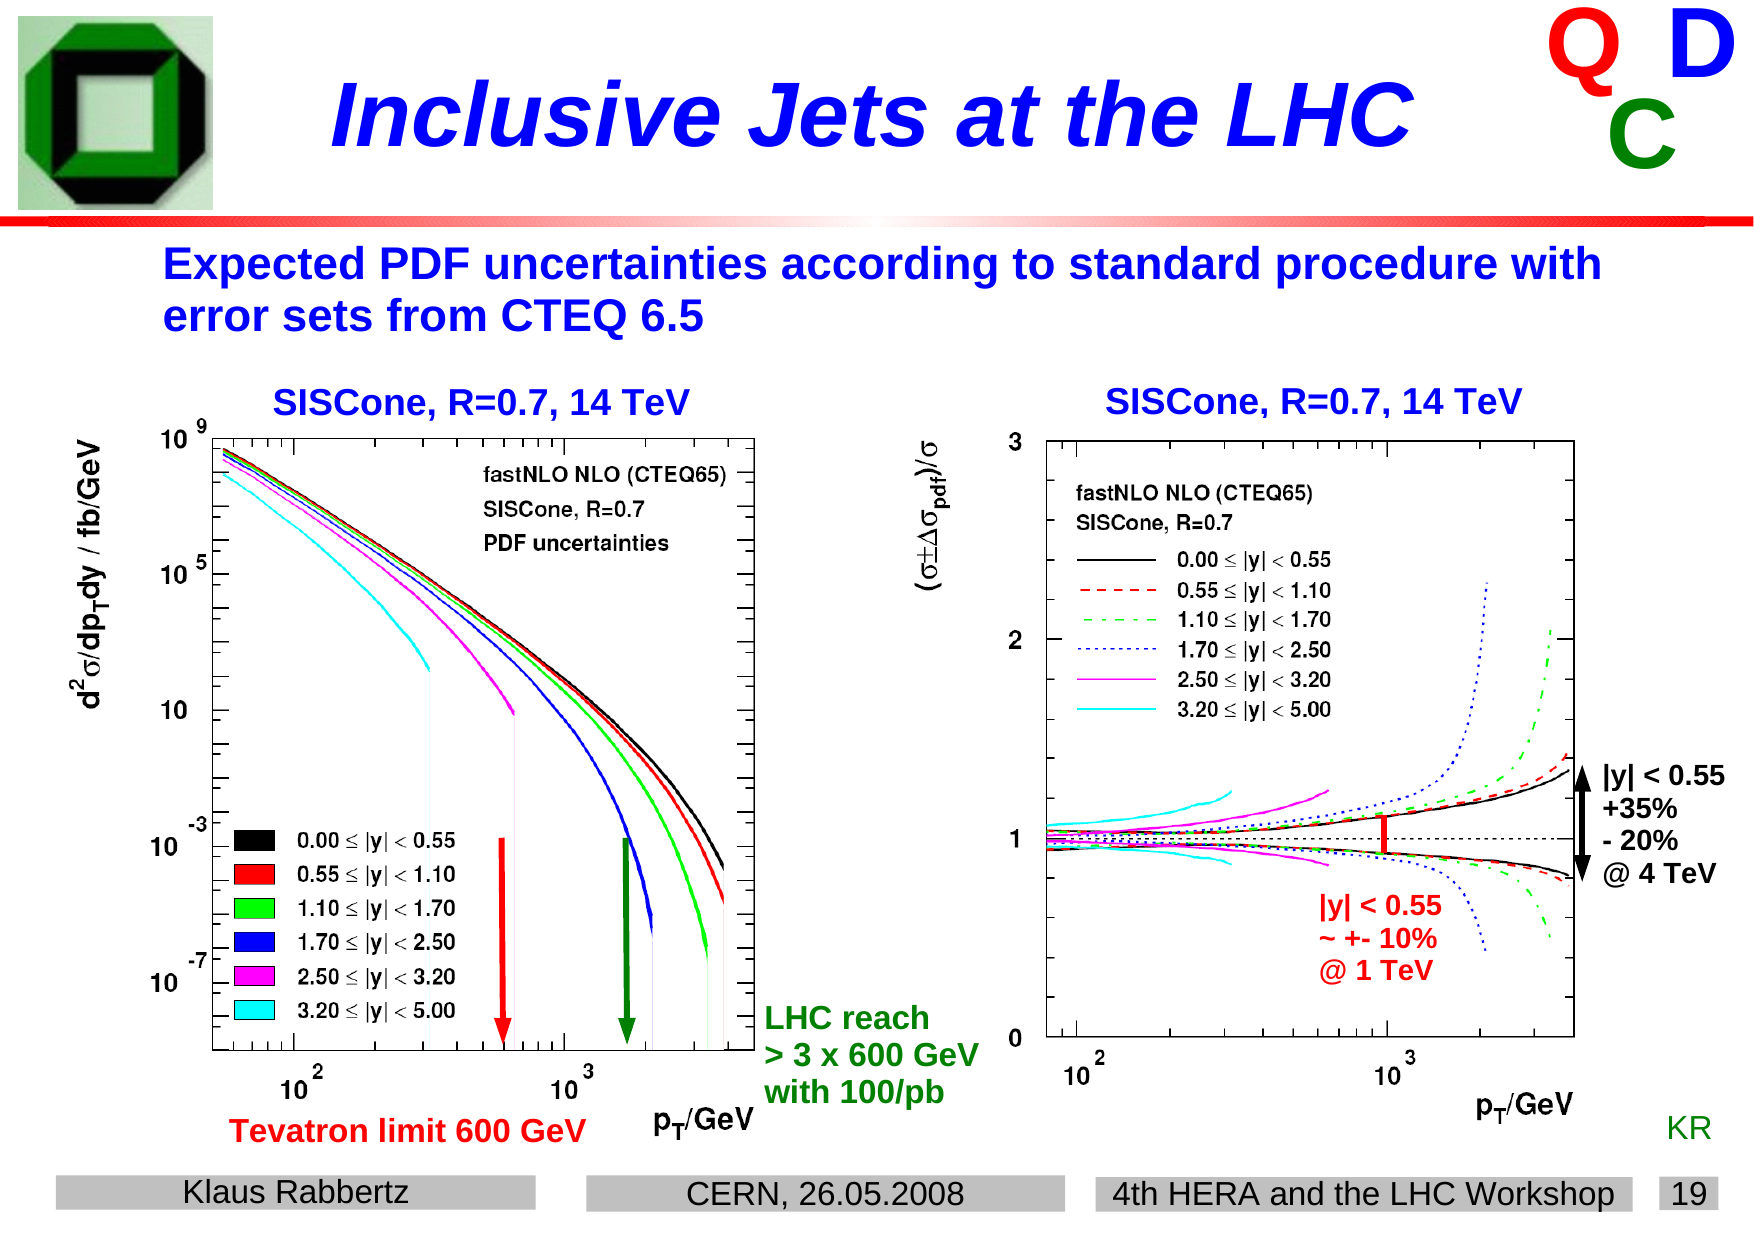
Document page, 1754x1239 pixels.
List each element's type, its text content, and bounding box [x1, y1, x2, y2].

picture [65, 415, 784, 1146]
title Inclusive Jets at the LHC [220, 27, 1525, 202]
picture [18, 16, 213, 210]
text_box Expected PDF uncertainties according to standard procedure with error sets from CTEQ 6.5 [150, 226, 1706, 353]
text_box LHC reach > 3 x 600 GeV with 100/pb [752, 987, 993, 1123]
text_box SISCone, R=0.7, 14 TeV [260, 369, 703, 436]
text_box |y| < 0.55 +35% - 20% @ 4 TeV [1590, 746, 1735, 902]
text_box SISCone, R=0.7, 14 TeV [1093, 369, 1536, 418]
text_box KR [1654, 1097, 1725, 1159]
text_box |y| < 0.55 ~ +- 10% @ 1 TeV [1307, 876, 1452, 999]
picture [1585, 792, 1590, 855]
picture [903, 418, 1602, 1128]
text_box Tevatron limit 600 GeV [217, 1101, 600, 1162]
